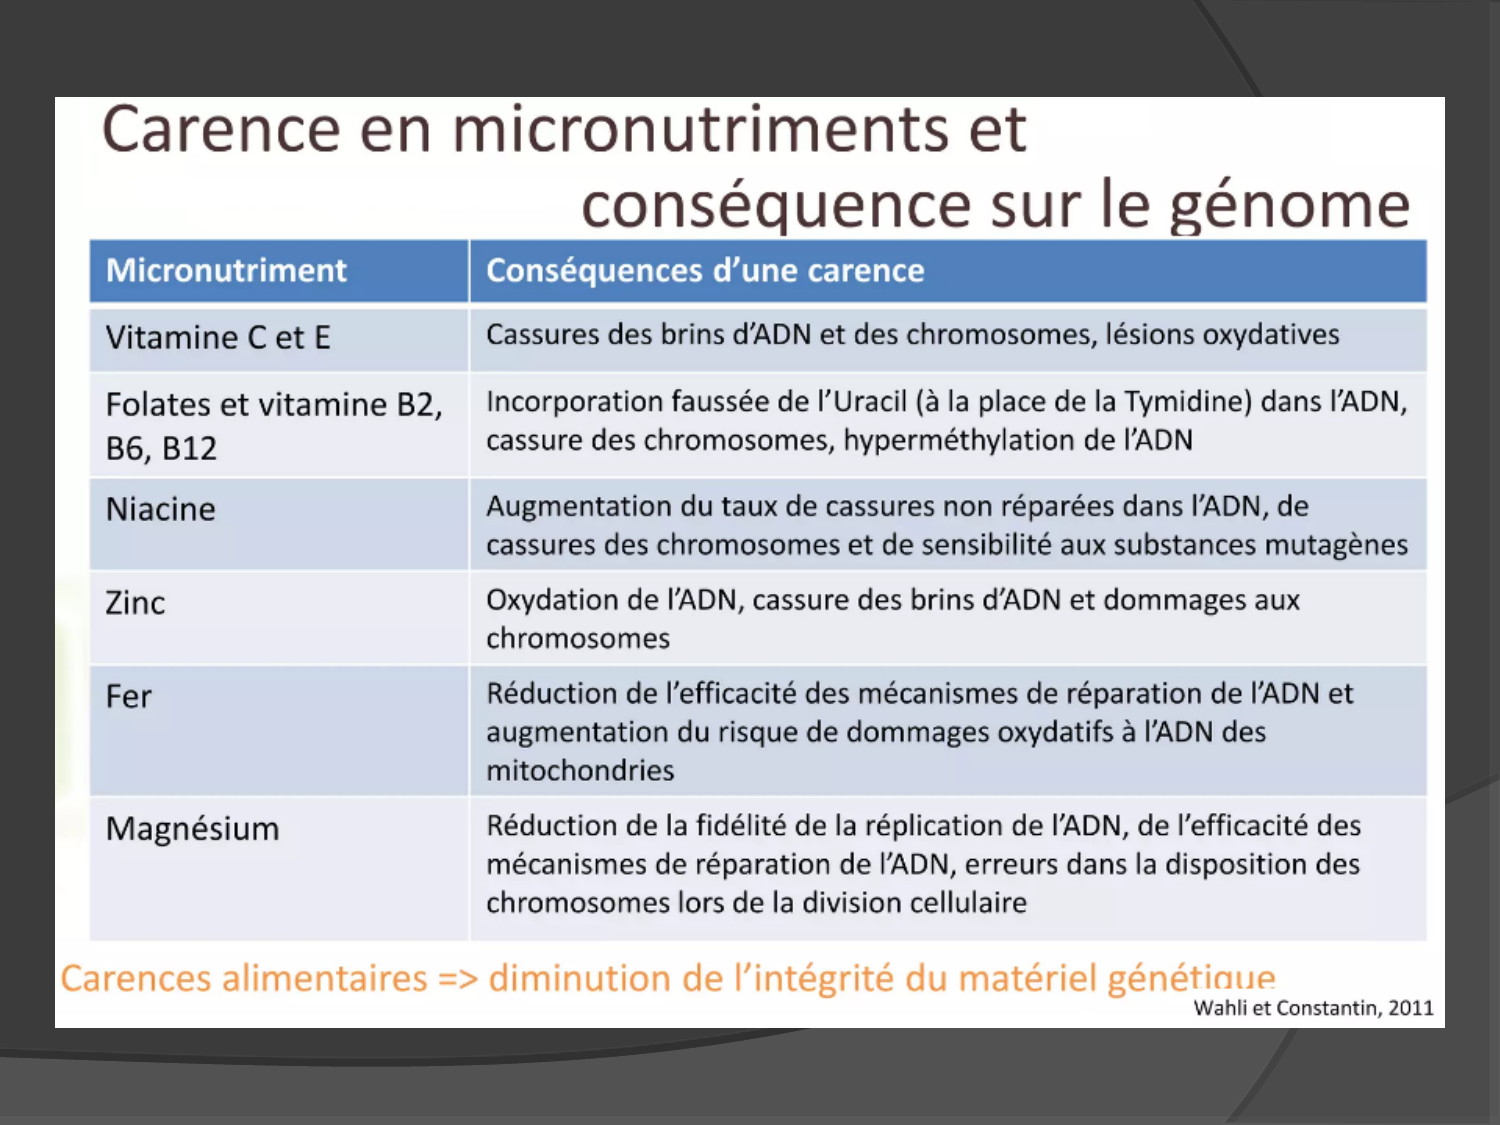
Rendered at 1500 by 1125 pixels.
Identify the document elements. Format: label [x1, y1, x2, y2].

picture [55, 97, 1445, 1028]
